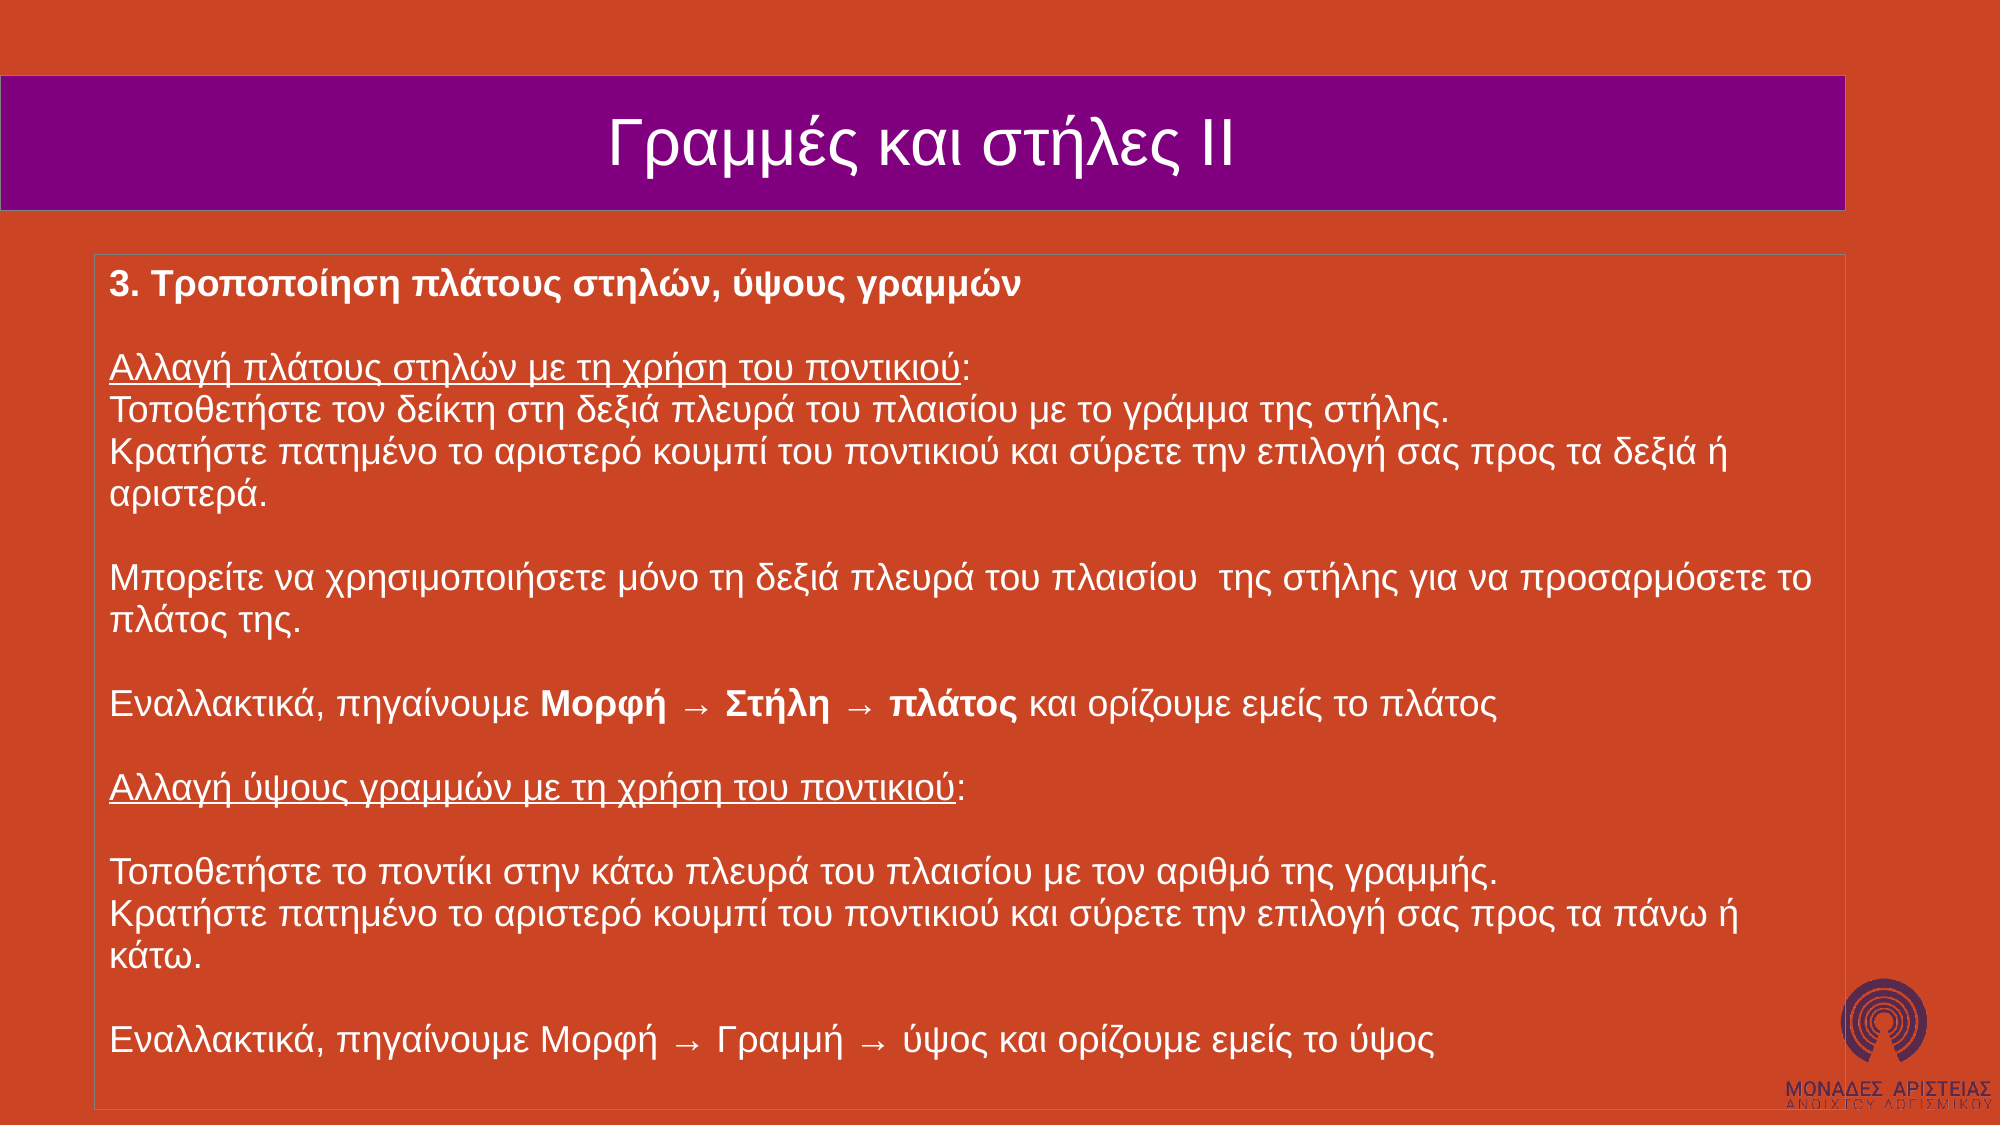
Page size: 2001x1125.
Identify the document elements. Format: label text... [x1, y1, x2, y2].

picture [1785, 978, 1992, 1111]
text_box Γραμμές και στήλες ΙΙ [0, 75, 1846, 211]
text_box 3. Τροποποίηση πλάτους στηλών, ύψους γραμμών Αλλαγή πλάτους στηλών με τη χρήση του ποντικιού: Τοποθετήστε τον δείκτη στη δεξιά πλευρά του πλαισίου με το γράμμα της στήλης. Κρατήστε πατημένο το αριστερό κουμπί του ποντικιού και σύρετε την επιλογή σας προς τα δεξιά ή αριστερά. Μπορείτε να χρησιμοποιήσετε μόνο τη δεξιά πλευρά του πλαισίου της στήλης για να προσαρμόσετε το πλάτος της. Εναλλακτικά, πηγαίνουμε Μορφή → Στήλη → πλάτος και ορίζουμε εμείς το πλάτος Αλλαγή ύψους γραμμών με τη χρήση του ποντικιού: Τοποθετήστε το ποντίκι στην κάτω πλευρά του πλαισίου με τον αριθμό της γραμμής. Κρατήστε πατημένο το αριστερό κουμπί του ποντικιού και σύρετε την επιλογή σας προς τα πάνω ή κάτω. Εναλλακτικά, πηγαίνουμε Μορφή → Γραμμή → ύψος και ορίζουμε εμείς το ύψος [94, 254, 1846, 1110]
